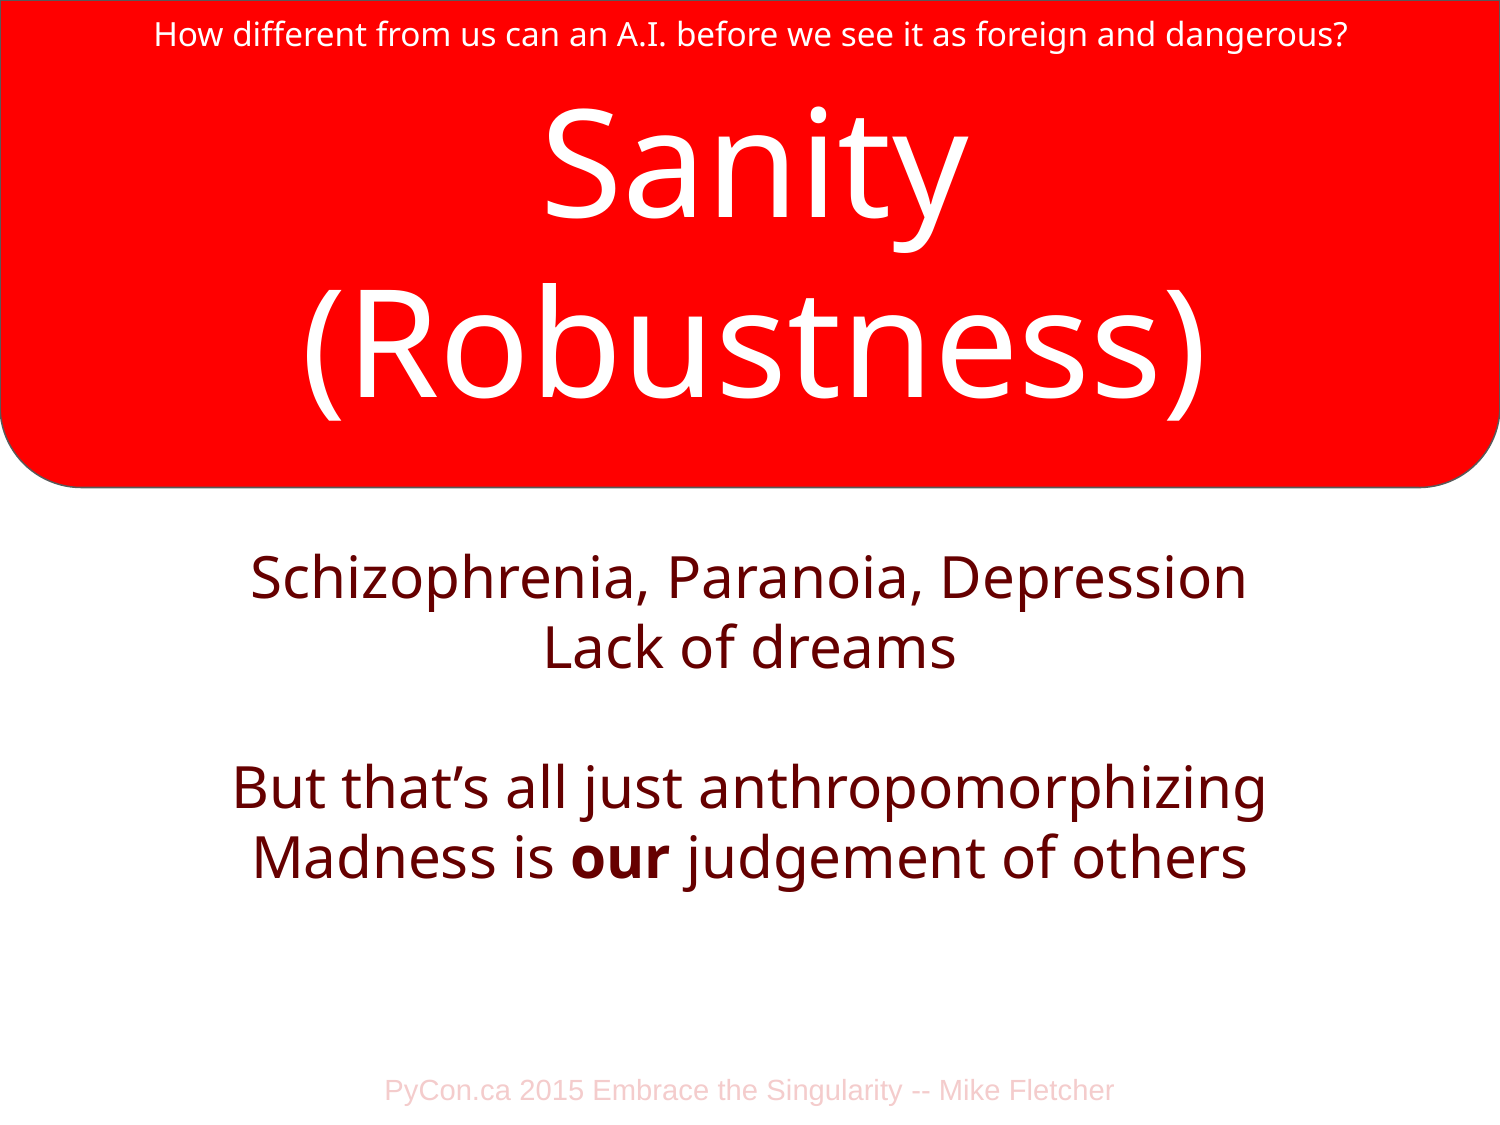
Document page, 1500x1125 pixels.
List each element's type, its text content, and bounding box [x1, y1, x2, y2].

subtitle Schizophrenia, Paranoia, Depression Lack of dreams But that’s all just anthropomorphizing Madness is our judgement of others [0, 525, 1500, 1107]
title Sanity (Robustness) [28, 65, 1480, 488]
subtitle How different from us can an A.I. before we see it as foreign and dangerous? [1, 0, 1500, 65]
